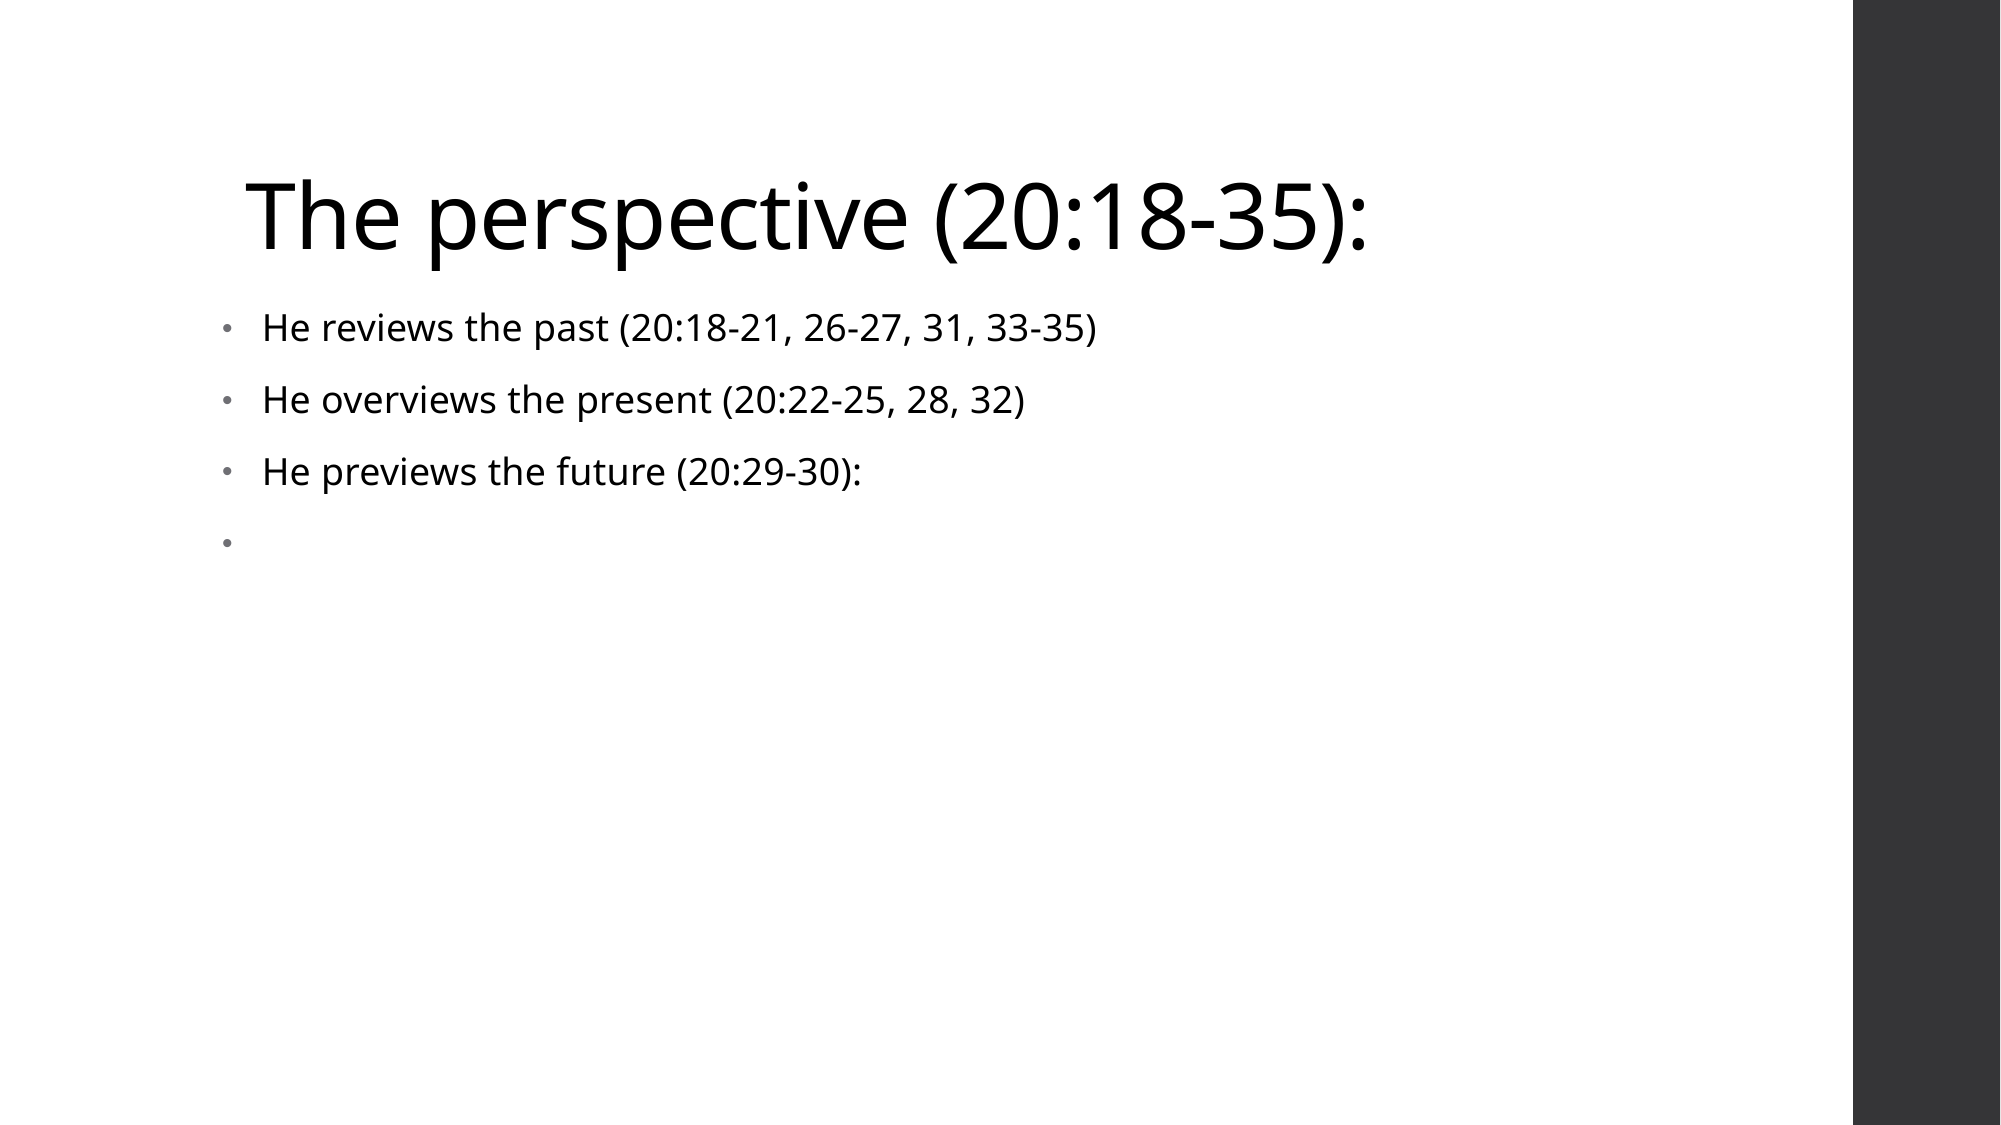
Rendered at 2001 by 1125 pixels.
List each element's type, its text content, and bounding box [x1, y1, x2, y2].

list He reviews the past (20:18-21, 26-27, 31, 33-35) He overviews the present (20:22-25, 28, 32) He previews the future (20:29-30): [206, 299, 1617, 1014]
title The perspective (20:18-35): [206, 60, 1797, 278]
